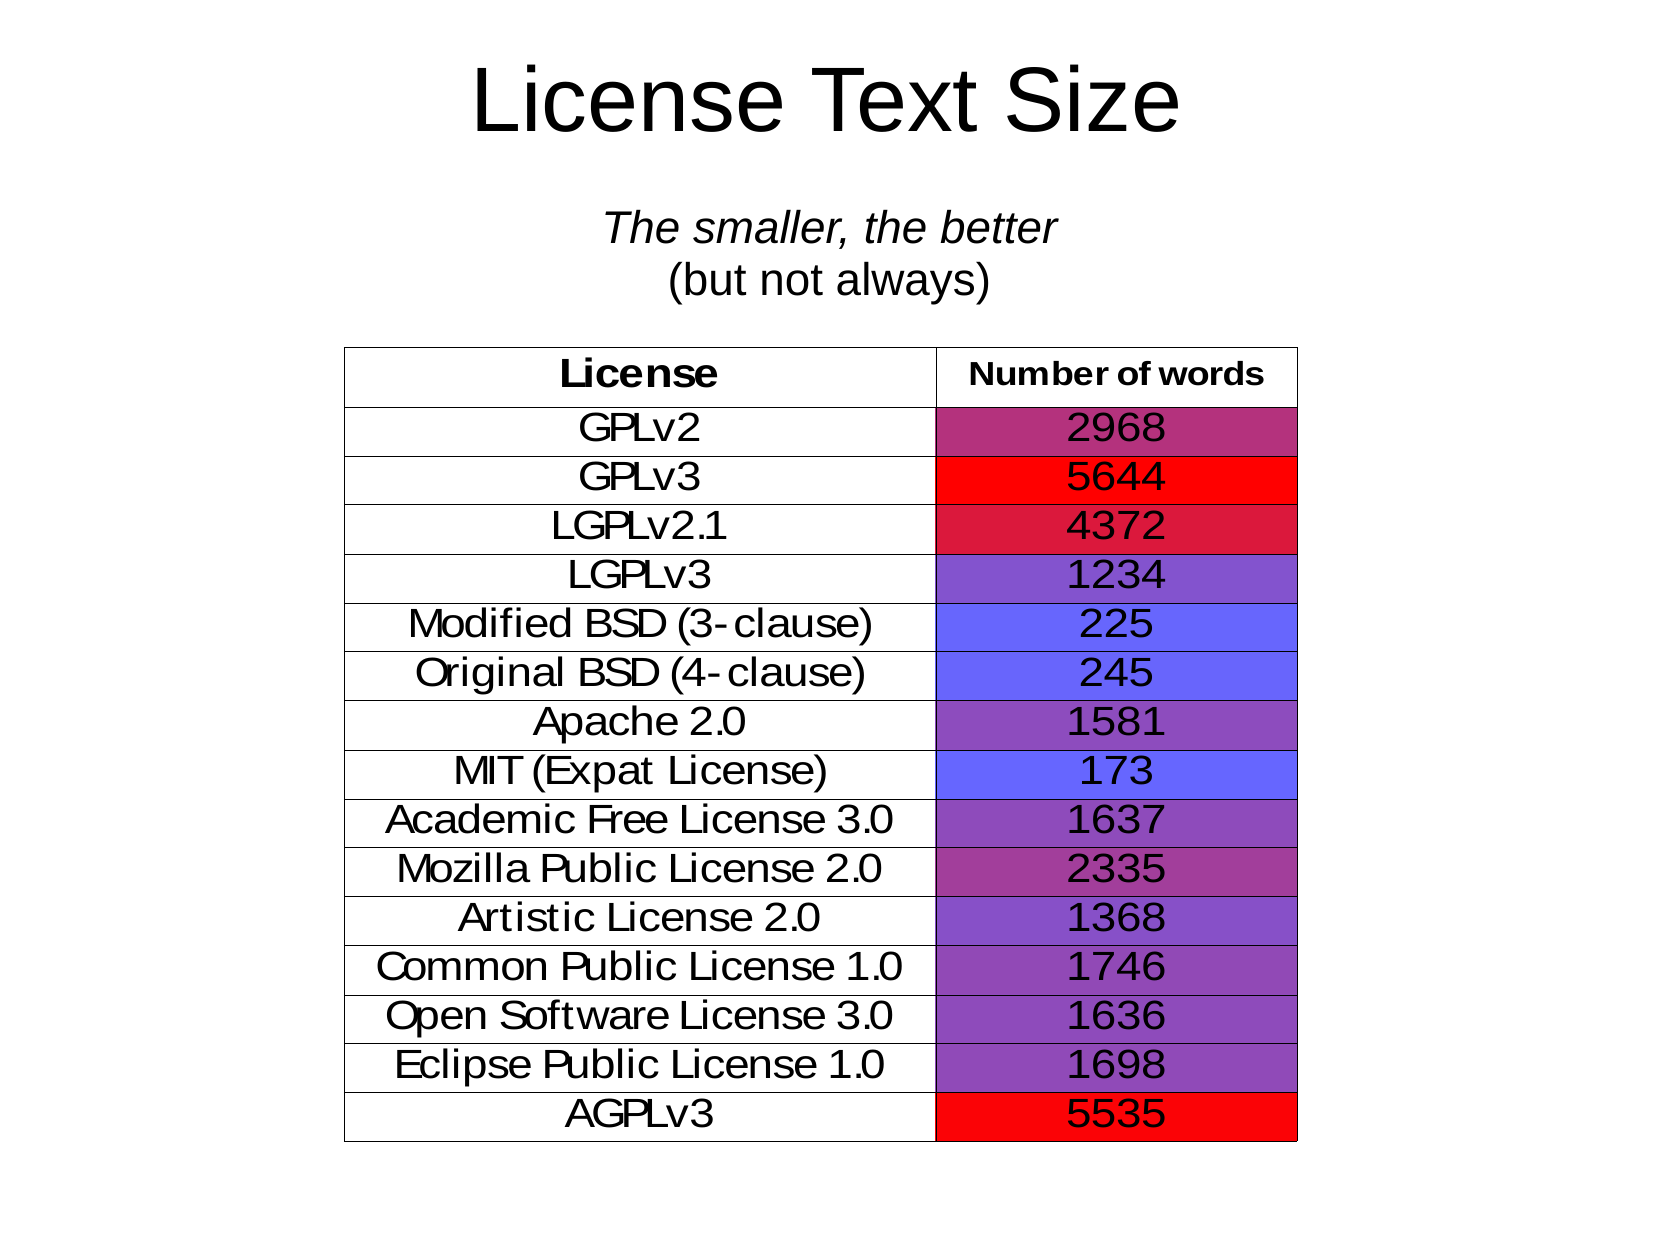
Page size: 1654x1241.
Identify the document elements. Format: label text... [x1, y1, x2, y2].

text_box The smaller, the better (but not always) [586, 195, 1056, 295]
title License Text Size [82, 49, 1571, 151]
chart [343, 347, 1654, 1144]
